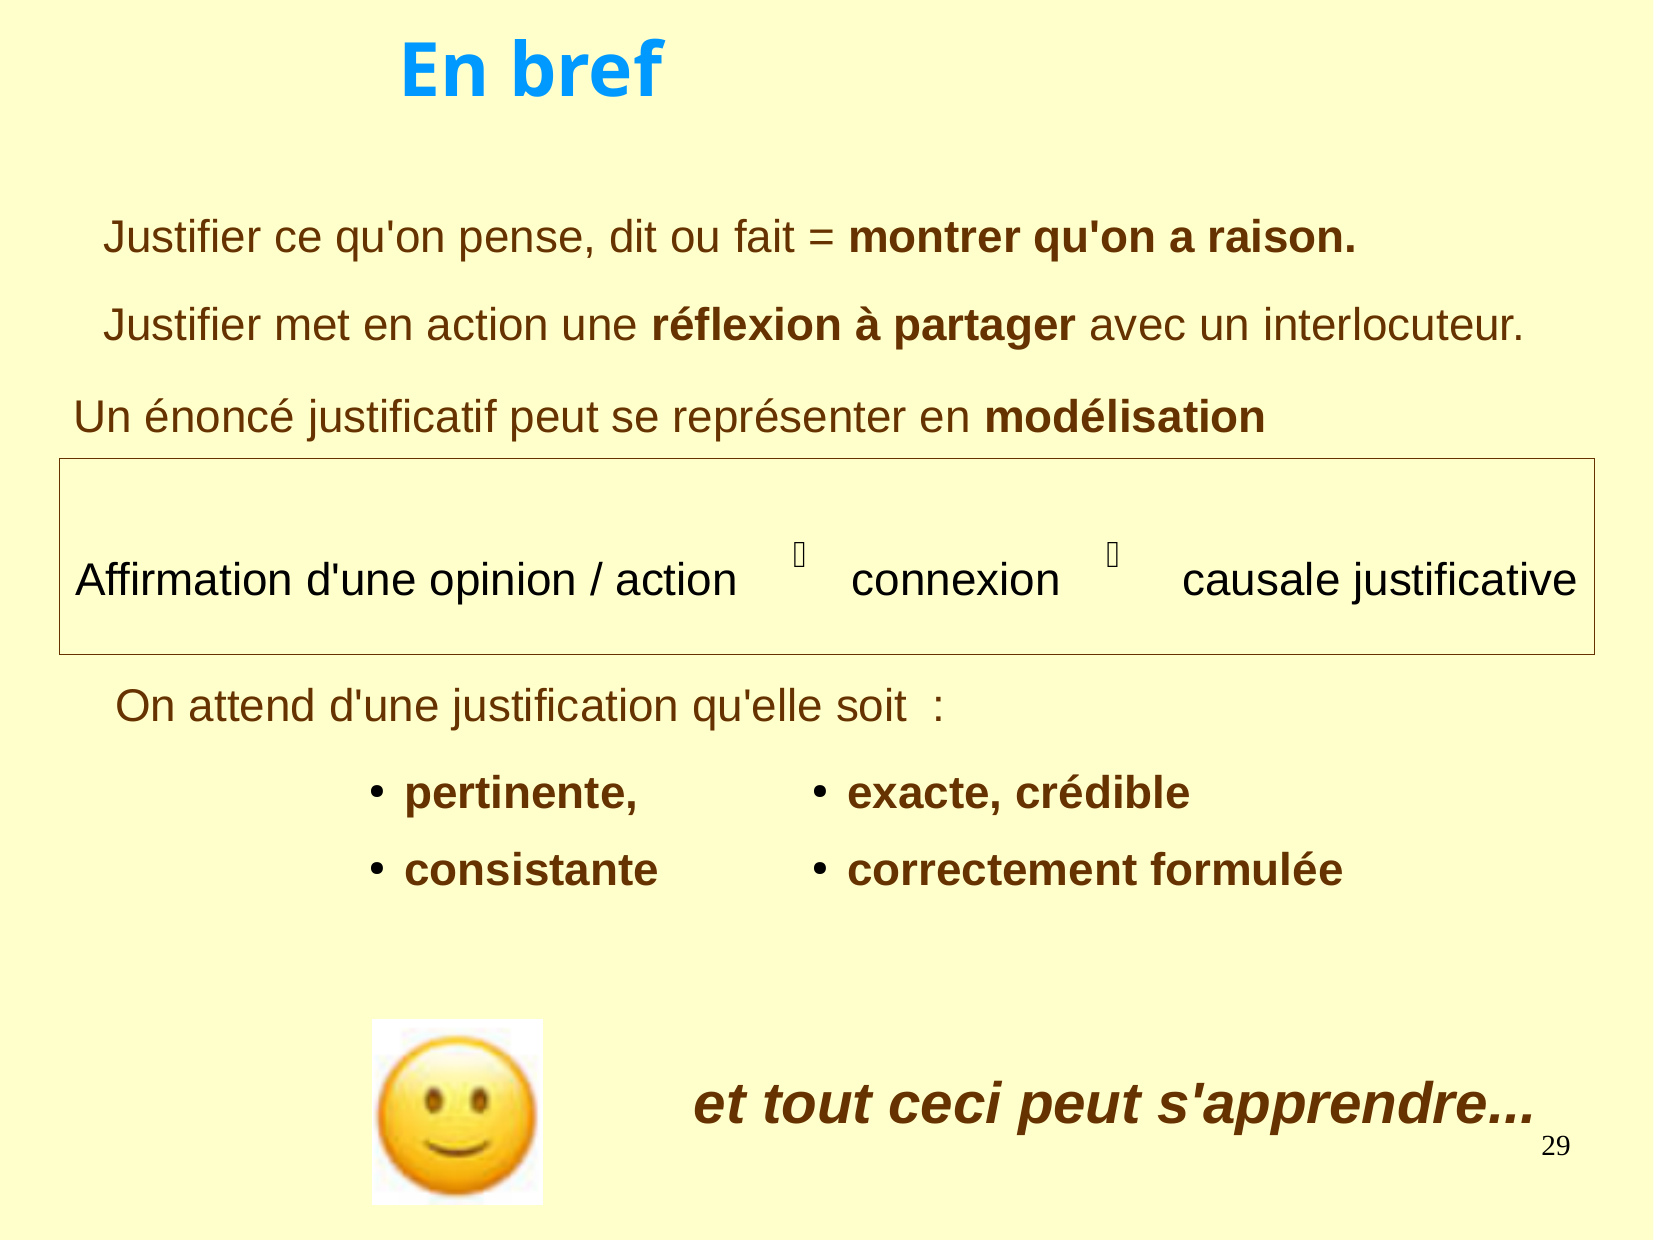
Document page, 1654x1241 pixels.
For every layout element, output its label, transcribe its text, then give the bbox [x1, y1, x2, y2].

text_box et tout ceci peut s'apprendre... [679, 1062, 1595, 1145]
text_box Un énoncé justificatif peut se représenter en modélisation [59, 383, 1565, 458]
text_box Justifier ce qu'on pense, dit ou fait = montrer qu'on a raison. [88, 178, 1595, 270]
text_box exacte, crédible correctement formulée [739, 682, 1477, 974]
text_box  [1074, 531, 1152, 622]
text_box Justifier met en action une réflexion à partager avec un interlocuteur. [88, 270, 1595, 358]
text_box  [761, 531, 839, 593]
text_box pertinente, consistante [147, 682, 739, 1004]
text_box On attend d'une justification qu'elle soit : [100, 672, 1004, 739]
text_box Affirmation d'une opinion / action connexion causale justificative [59, 458, 1595, 655]
text_box En bref [383, 9, 1152, 148]
picture [372, 1019, 543, 1205]
